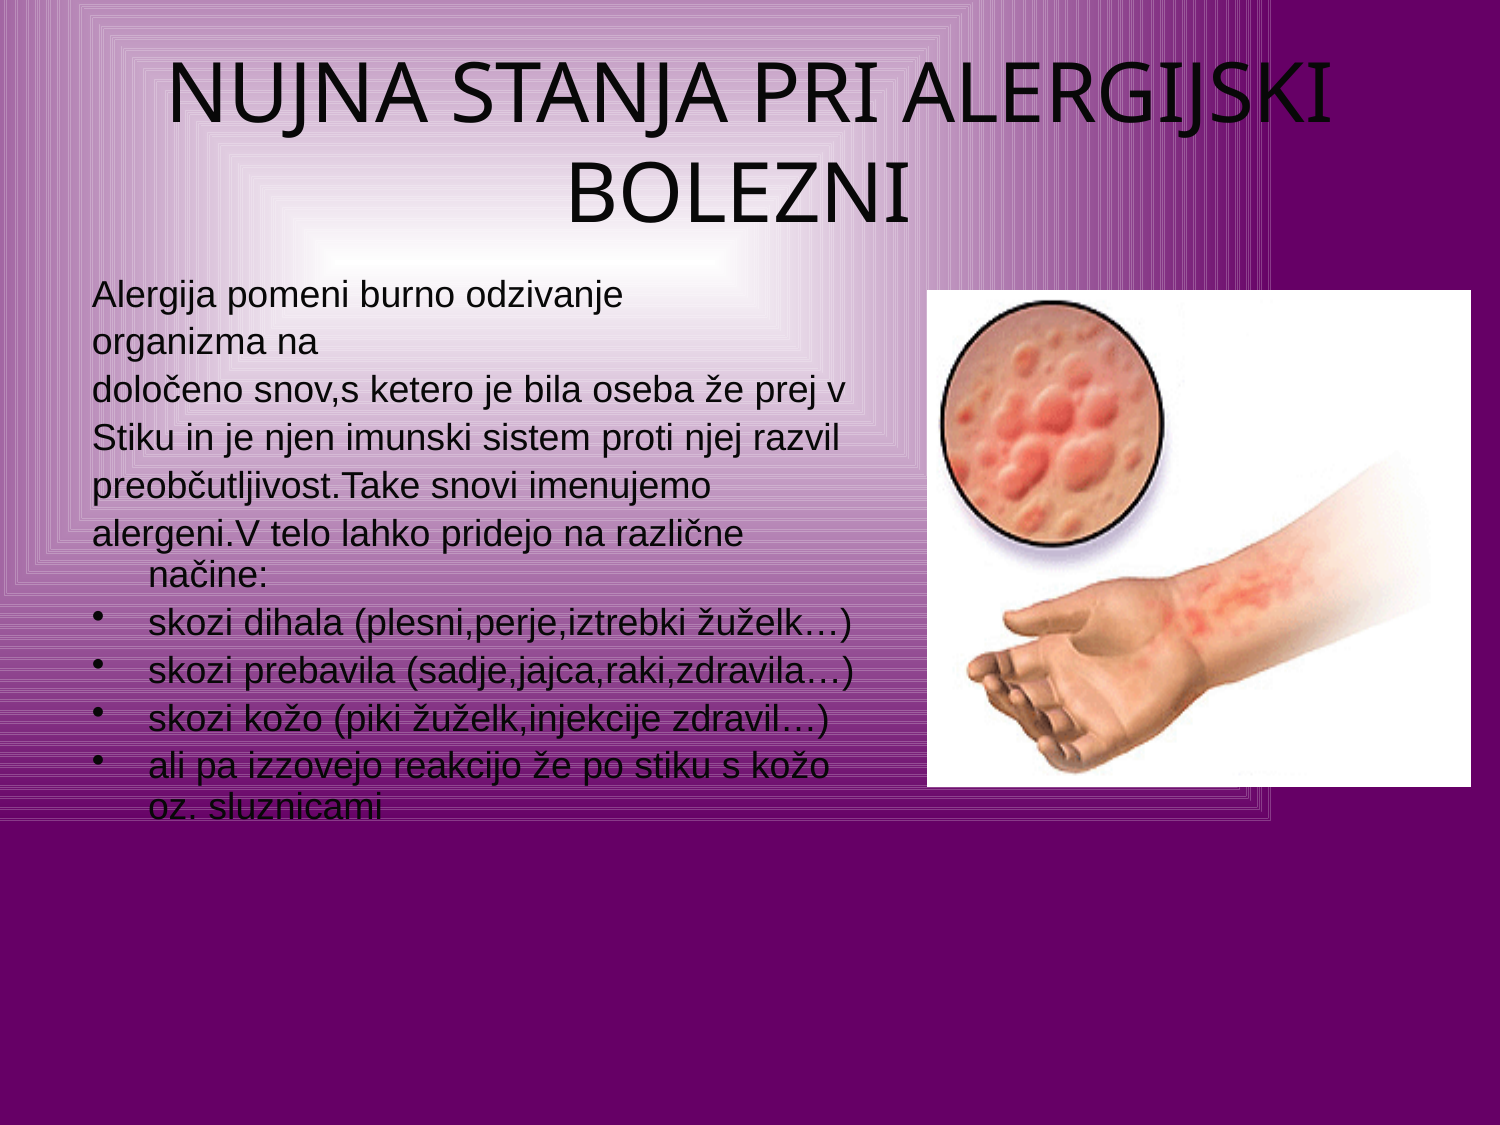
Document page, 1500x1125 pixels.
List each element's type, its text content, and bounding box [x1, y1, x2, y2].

title NUJNA STANJA PRI ALERGIJSKI BOLEZNI [75, 45, 1425, 233]
picture [927, 290, 1471, 787]
list Alergija pomeni burno odzivanje organizma na določeno snov,s ketero je bila oseba že prej v Stiku in je njen imunski sistem proti njej razvil preobčutljivost.Take snovi imenujemo alergeni.V telo lahko pridejo na različne načine: skozi dihala (plesni,perje,iztrebki žuželk…) skozi prebavila (sadje,jajca,raki,zdravila…) skozi kožo (piki žuželk,injekcije zdravil…) ali pa izzovejo reakcijo že po stiku s kožo oz. sluznicami [76, 267, 880, 1010]
